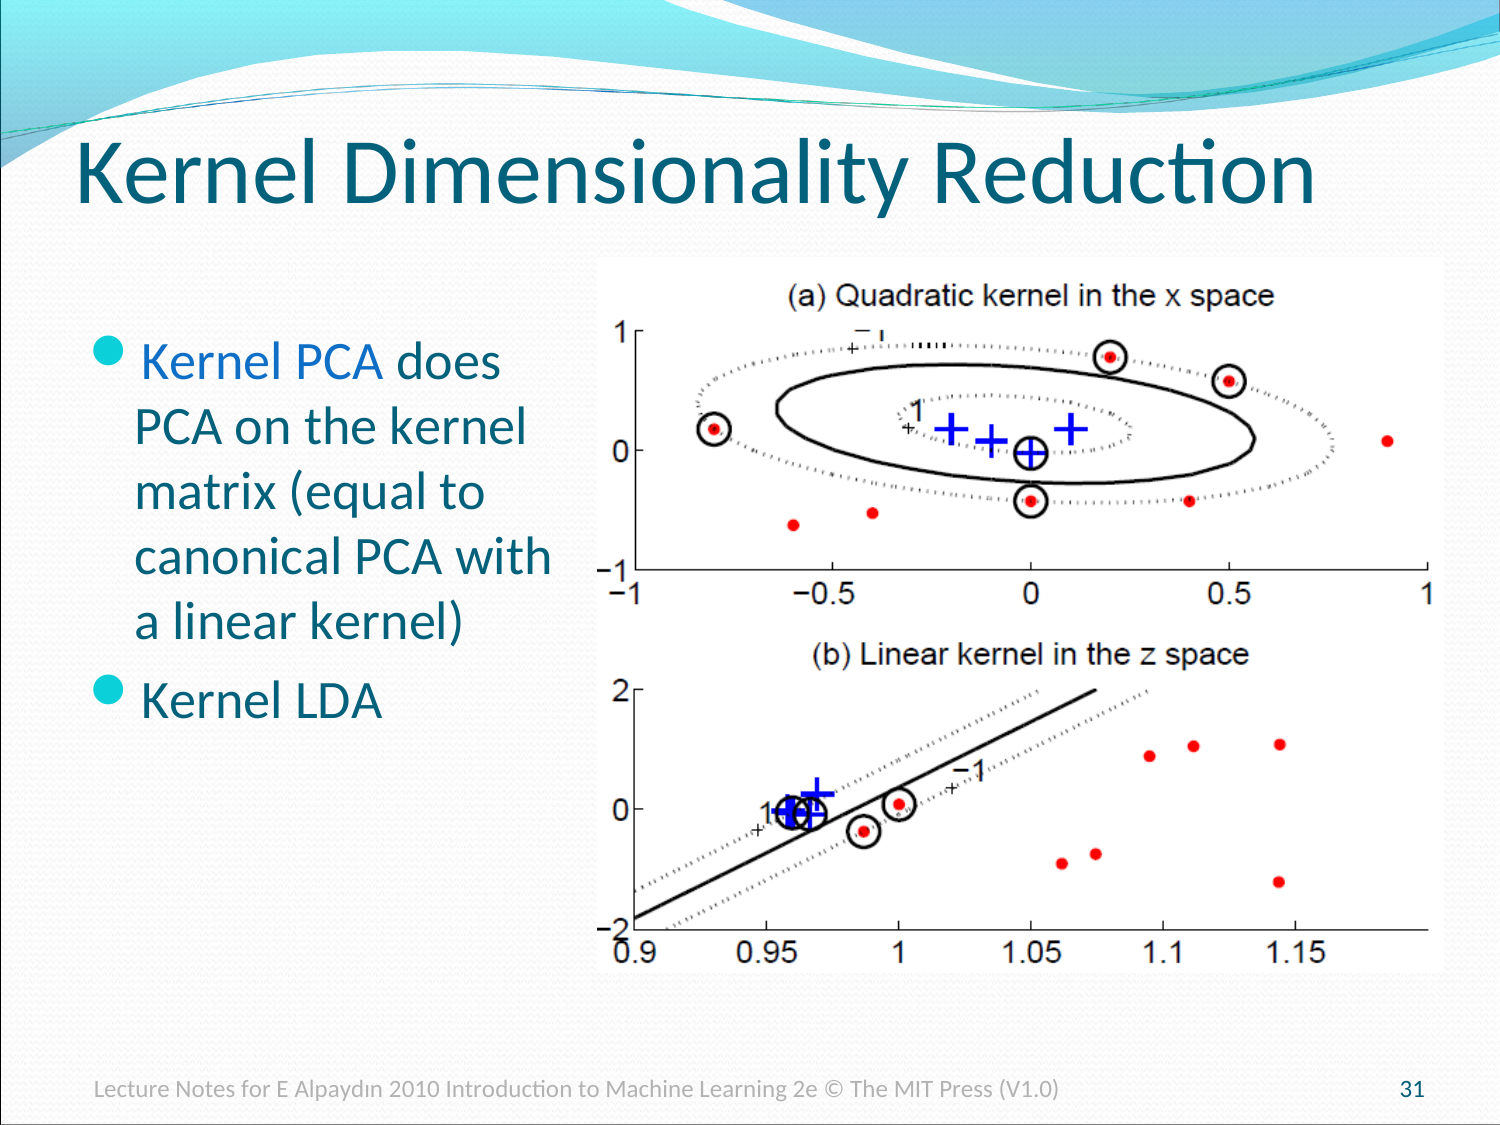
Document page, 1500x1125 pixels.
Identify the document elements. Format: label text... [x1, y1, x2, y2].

text_box Lecture Notes for E Alpaydın 2010 Introduction to Machine Learning 2e © The MIT Press (V1.0) [93, 1042, 1254, 1103]
text_box <number> [1299, 1042, 1426, 1103]
picture [0, 0, 1500, 1125]
title Kernel Dimensionality Reduction [75, 0, 1426, 223]
list Kernel PCA does PCA on the kernel matrix (equal to canonical PCA with a linear kernel) Kernel LDA [74, 317, 575, 1038]
